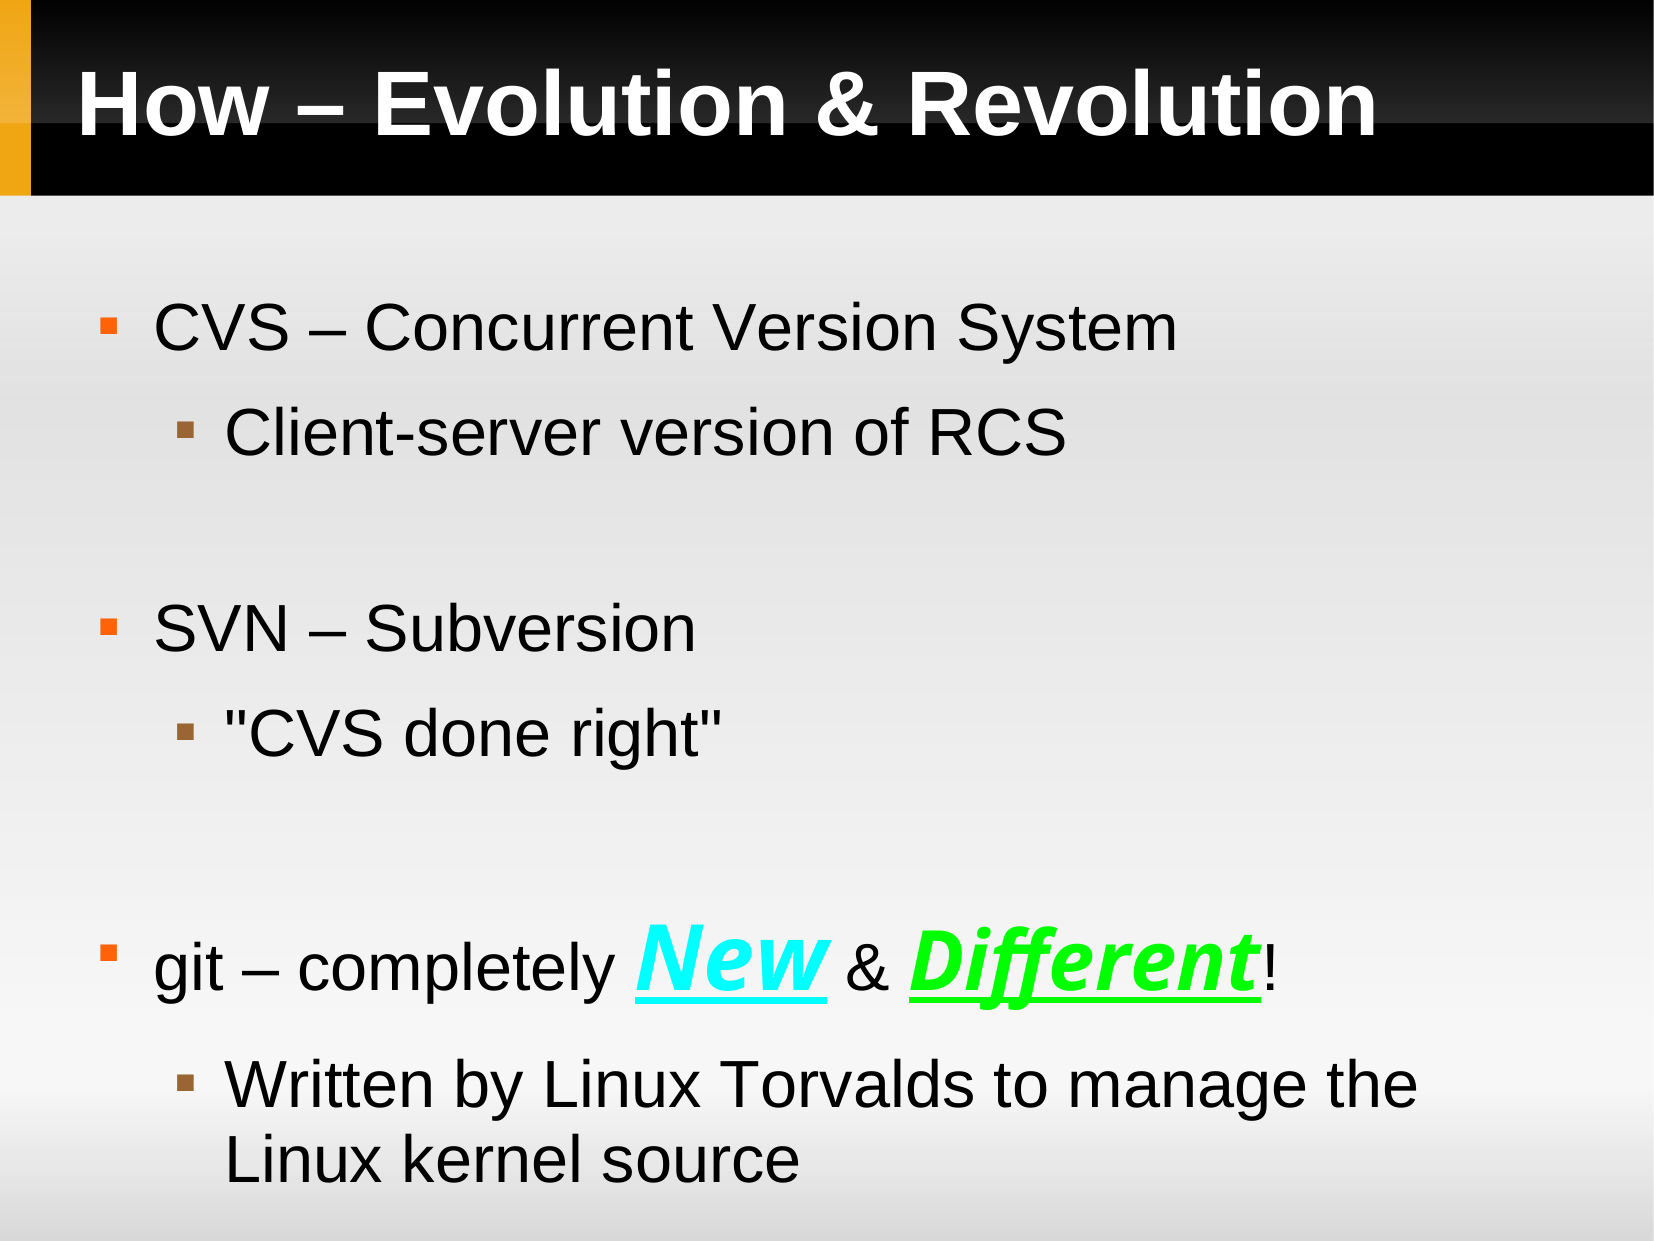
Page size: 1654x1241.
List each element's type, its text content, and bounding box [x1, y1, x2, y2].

title How – Evolution & Revolution [76, 0, 1565, 208]
picture [0, 0, 1654, 1241]
list CVS – Concurrent Version System Client-server version of RCS SVN – Subversion "CVS done right" git – completely New & Different! Written by Linux Torvalds to manage the Linux kernel source [82, 290, 1571, 1199]
